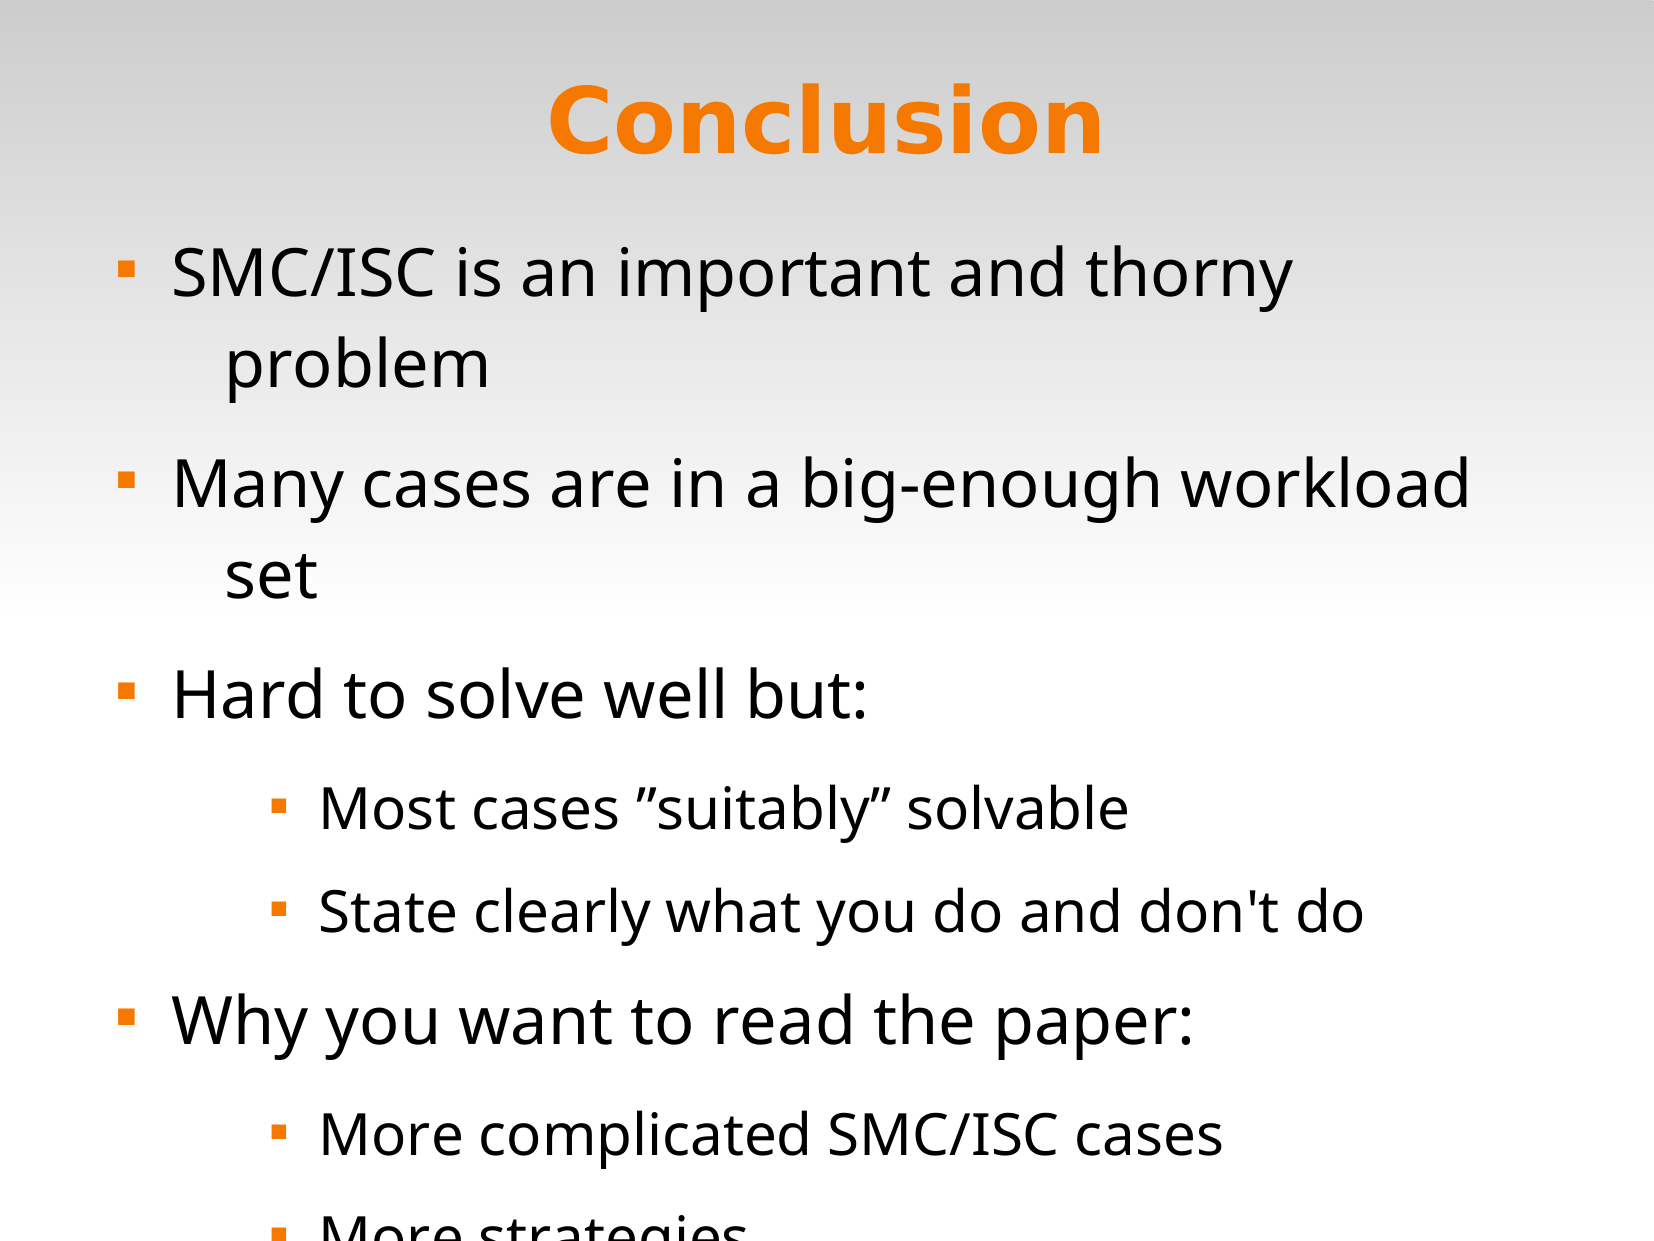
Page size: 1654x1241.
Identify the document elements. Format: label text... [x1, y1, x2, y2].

title Conclusion [82, 56, 1571, 188]
list SMC/ISC is an important and thorny problem Many cases are in a big-enough workload set Hard to solve well but: Most cases ”suitably” solvable State clearly what you do and don't do Why you want to read the paper: More complicated SMC/ISC cases More strategies More examples of existing systems [82, 225, 1571, 1163]
